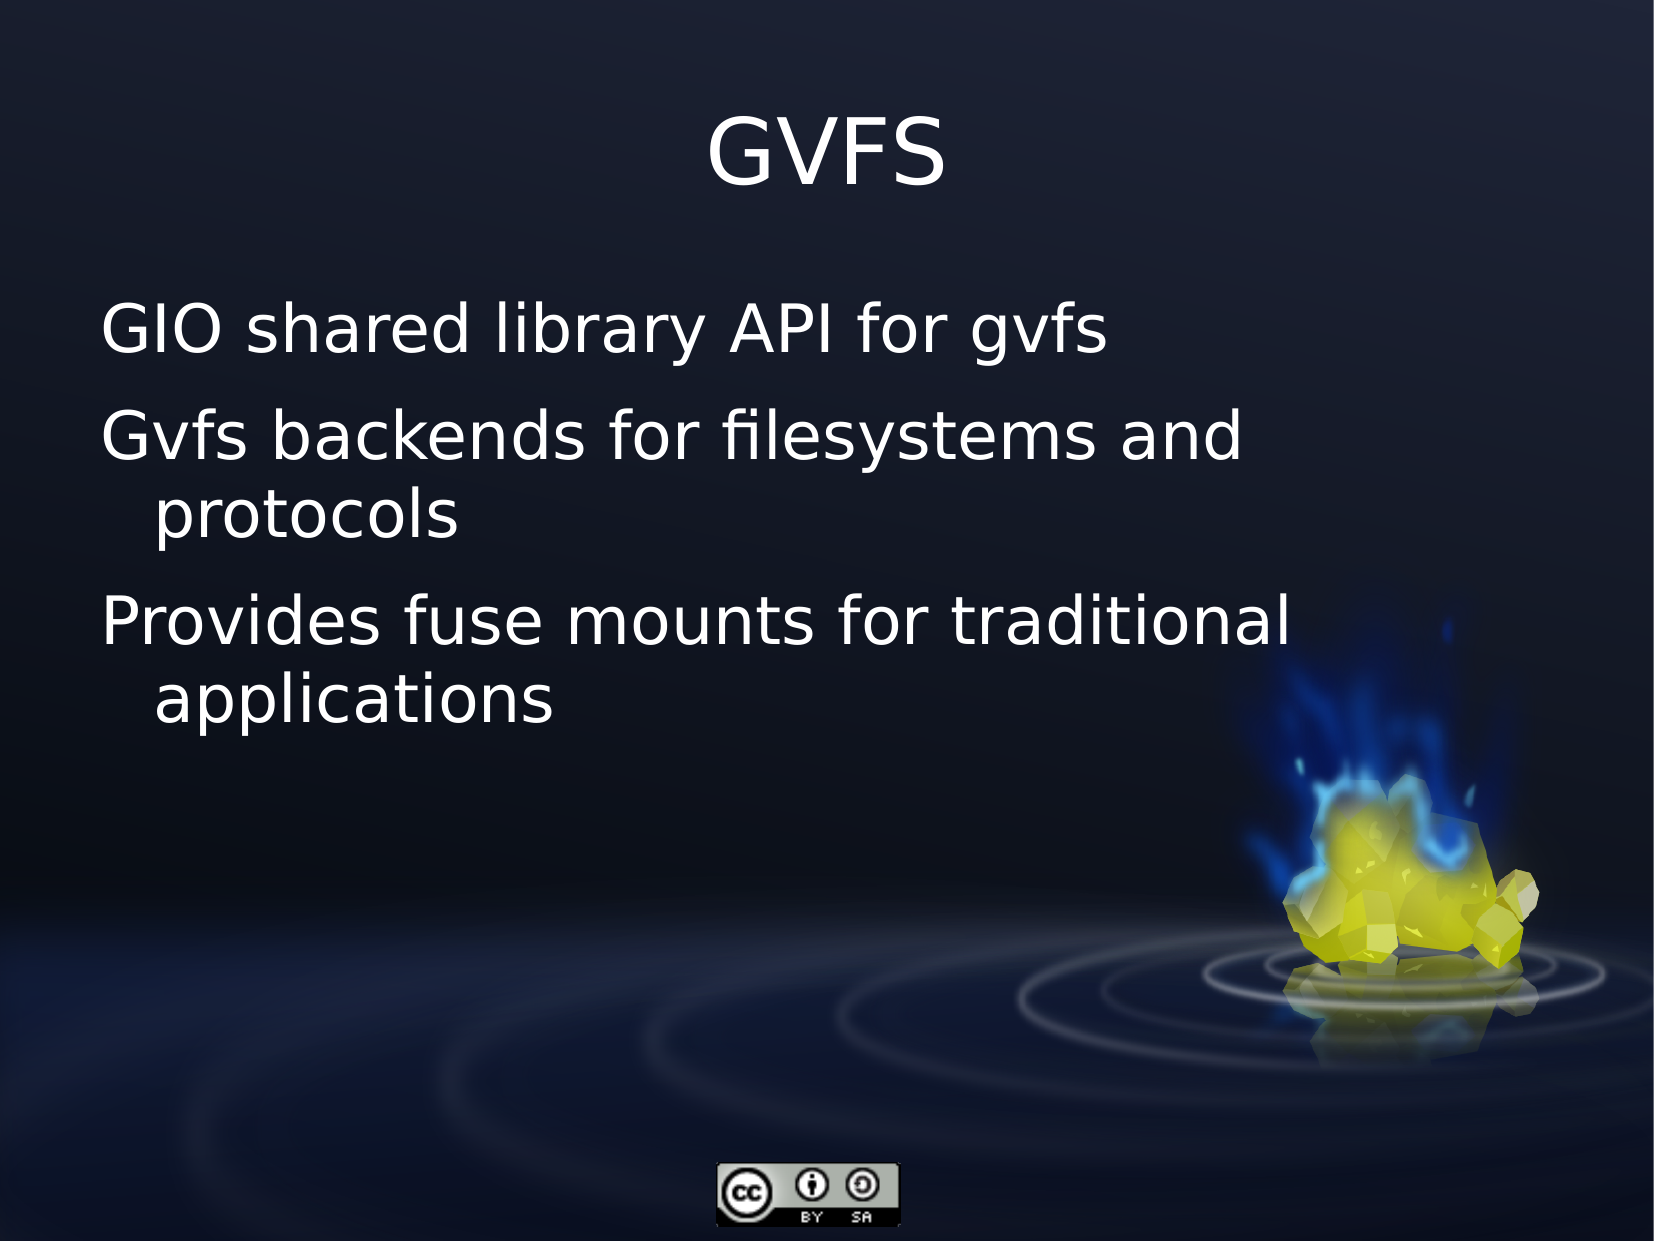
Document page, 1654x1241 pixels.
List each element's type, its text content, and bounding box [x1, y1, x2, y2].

list GIO shared library API for gvfs Gvfs backends for filesystems and protocols Provides fuse mounts for traditional applications [82, 290, 1571, 1109]
picture [0, 0, 1654, 1241]
title GVFS [82, 49, 1571, 257]
